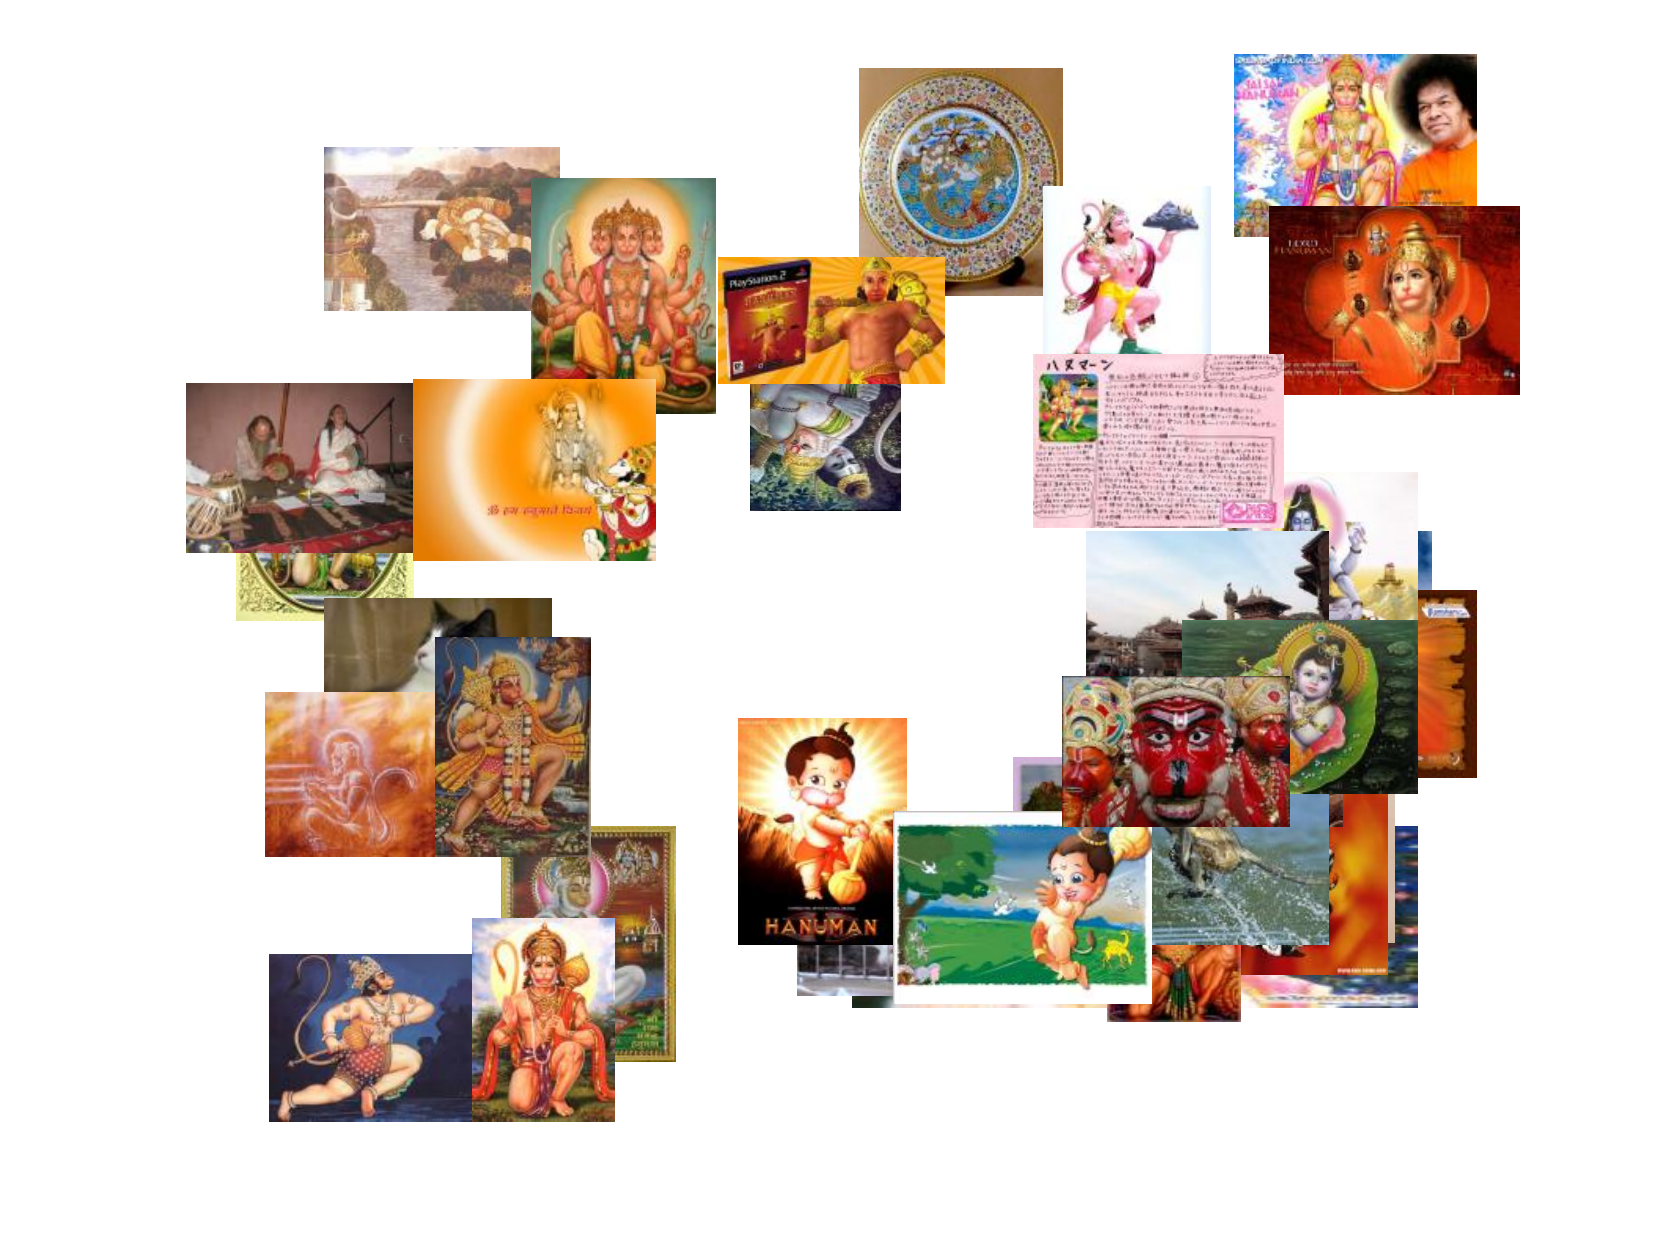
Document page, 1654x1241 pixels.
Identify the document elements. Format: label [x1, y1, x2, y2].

picture [186, 147, 716, 1123]
picture [718, 54, 1520, 1023]
